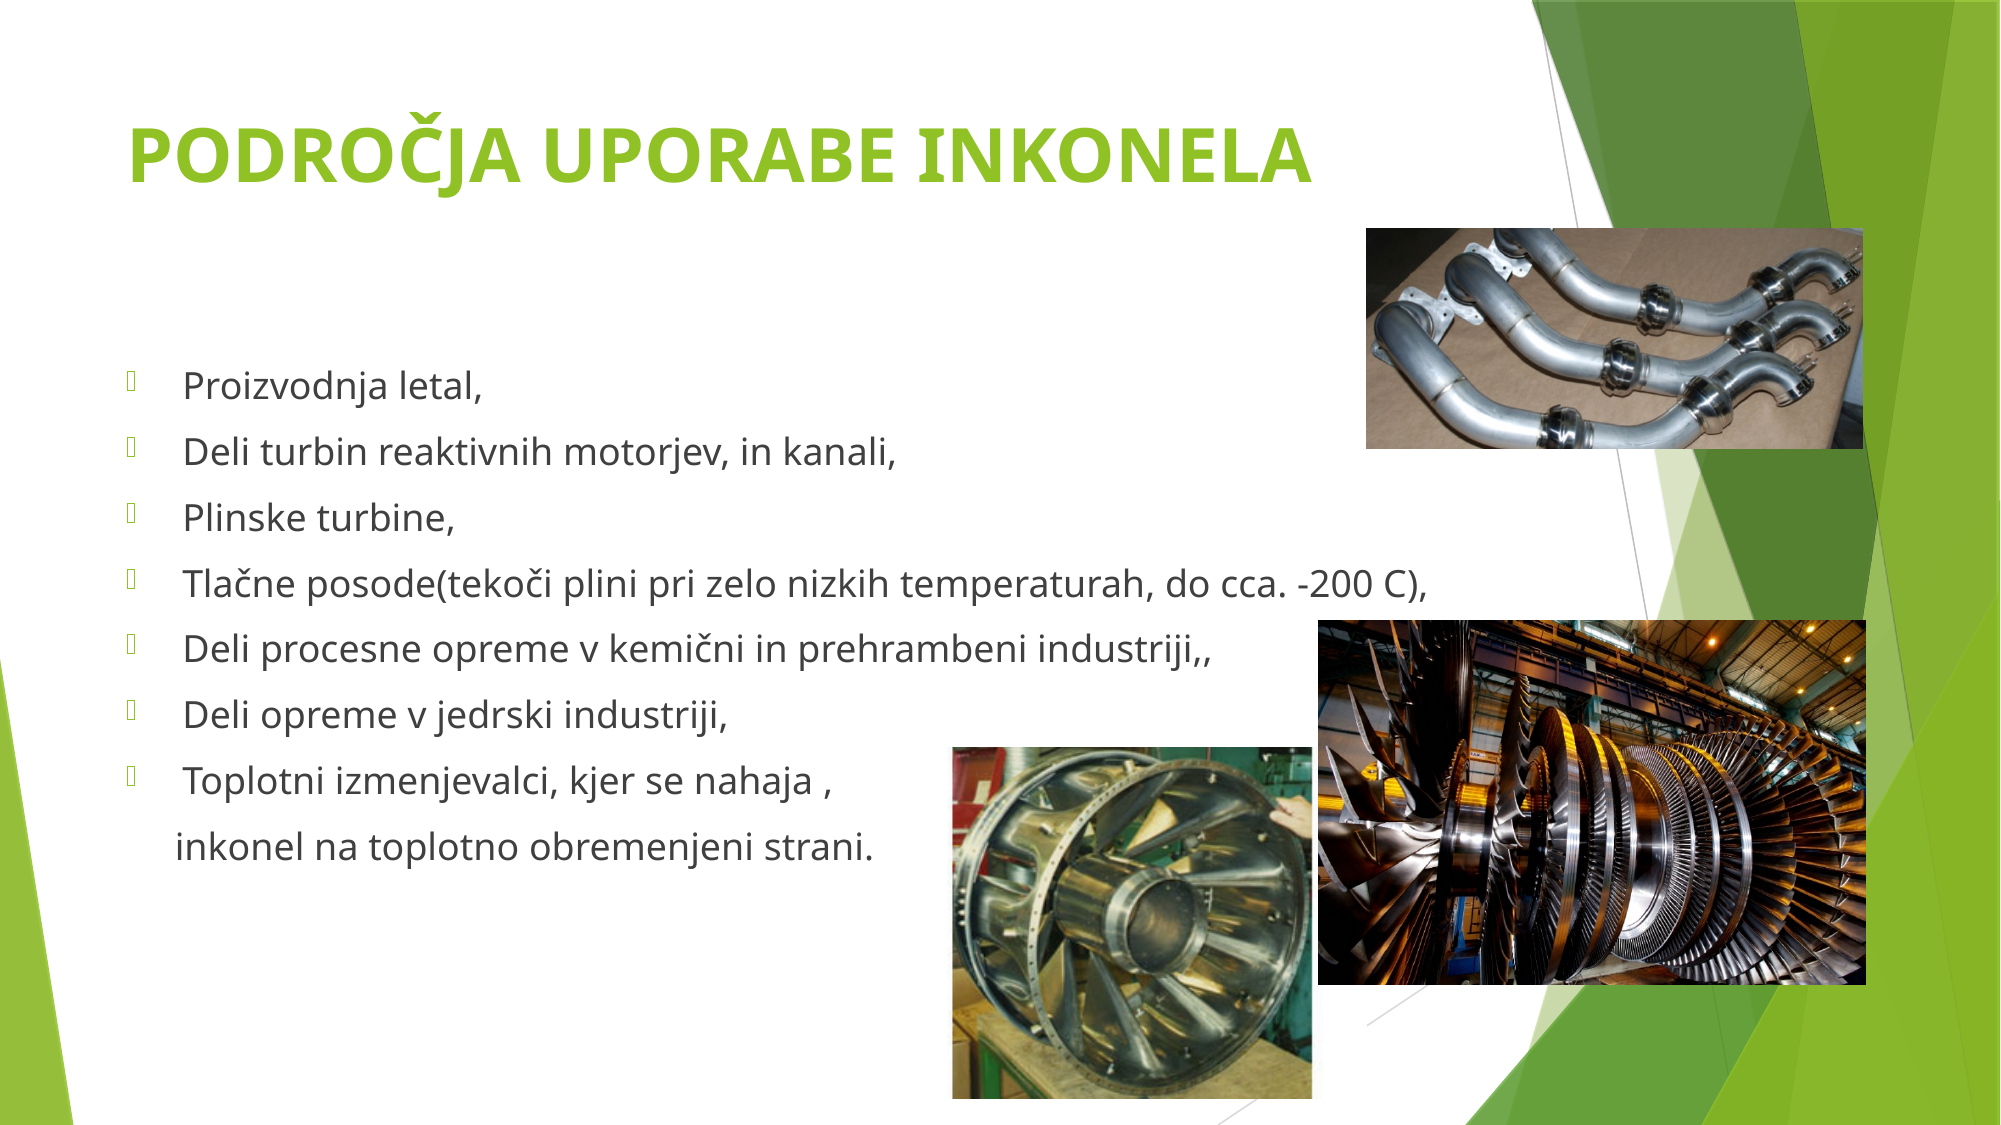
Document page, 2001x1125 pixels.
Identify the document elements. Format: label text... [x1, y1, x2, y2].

picture [1366, 228, 1863, 449]
list Proizvodnja letal, Deli turbin reaktivnih motorjev, in kanali, Plinske turbine, Tlačne posode(tekoči plini pri zelo nizkih temperaturah, do cca. -200 C), Deli procesne opreme v kemični in prehrambeni industriji,, Deli opreme v jedrski industriji, Toplotni izmenjevalci, kjer se nahaja , inkonel na toplotno obremenjeni strani. [111, 354, 1522, 992]
picture [898, 620, 1866, 1099]
title PODROČJA UPORABE INKONELA [111, 99, 1522, 317]
